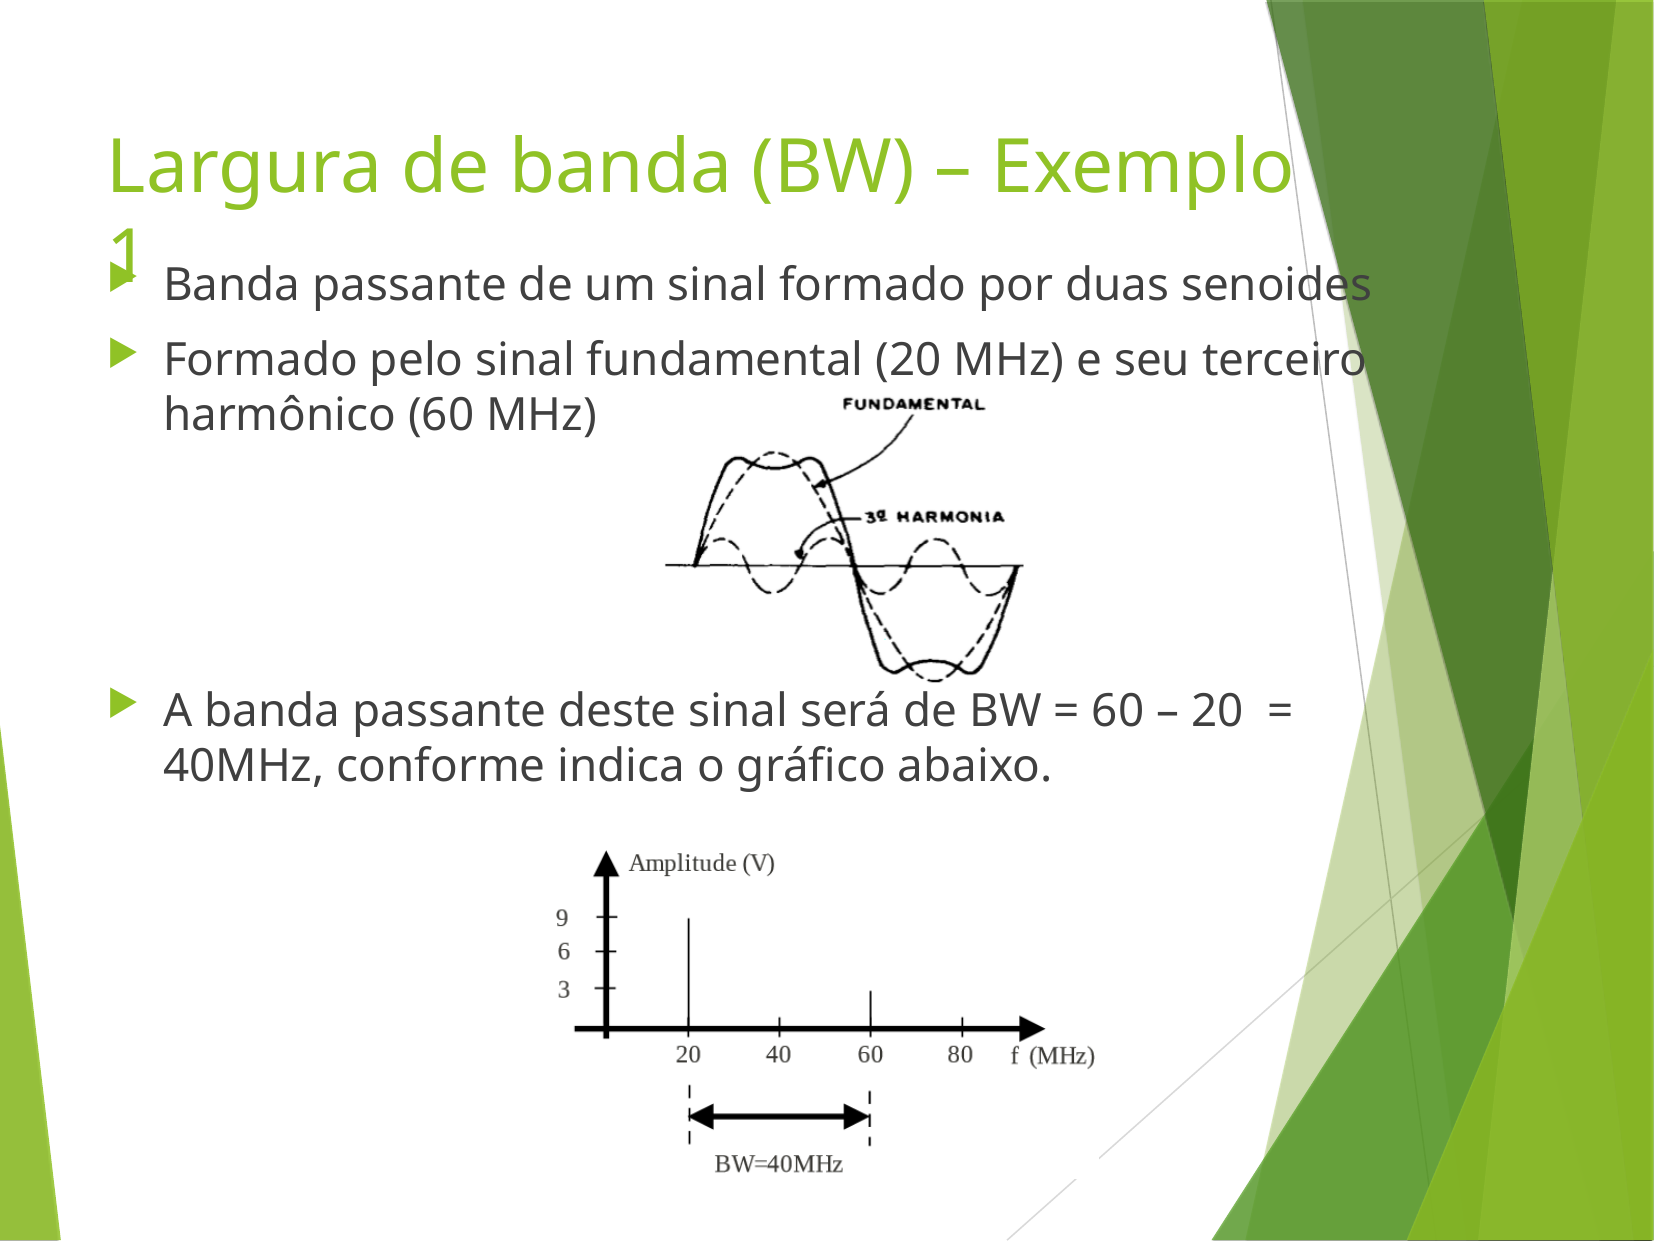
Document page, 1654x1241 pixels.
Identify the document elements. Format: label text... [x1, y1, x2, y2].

picture [552, 846, 1099, 1179]
title Largura de banda (BW) – Exemplo 1 [91, 110, 1335, 246]
picture [661, 389, 1028, 689]
list Banda passante de um sinal formado por duas senoides Formado pelo sinal fundamental (20 MHz) e seu terceiro harmônico (60 MHz) A banda passante deste sinal será de BW = 60 – 20 = 40MHz, conforme indica o gráfico abaixo. [91, 246, 1394, 1179]
